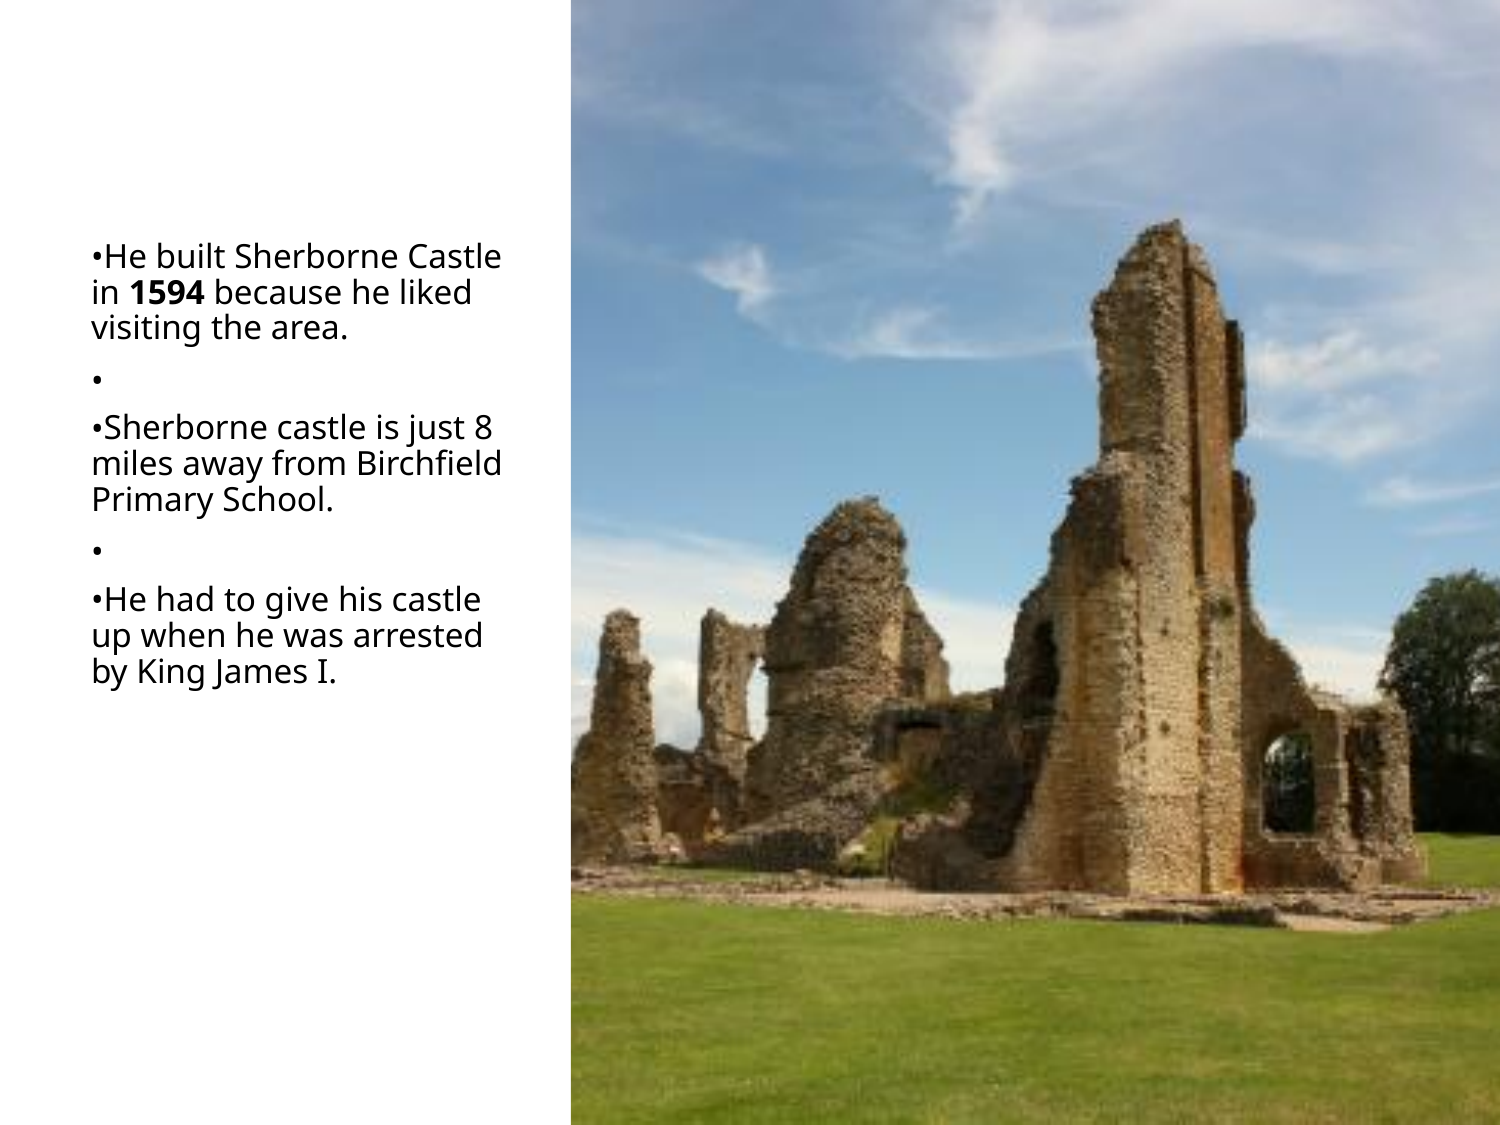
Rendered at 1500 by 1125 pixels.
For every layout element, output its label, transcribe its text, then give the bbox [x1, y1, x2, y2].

picture [570, 0, 1500, 1125]
list He built Sherborne Castle in 1594 because he liked visiting the area. Sherborne castle is just 8 miles away from Birchfield Primary School. He had to give his castle up when he was arrested by King James I. [79, 184, 530, 806]
